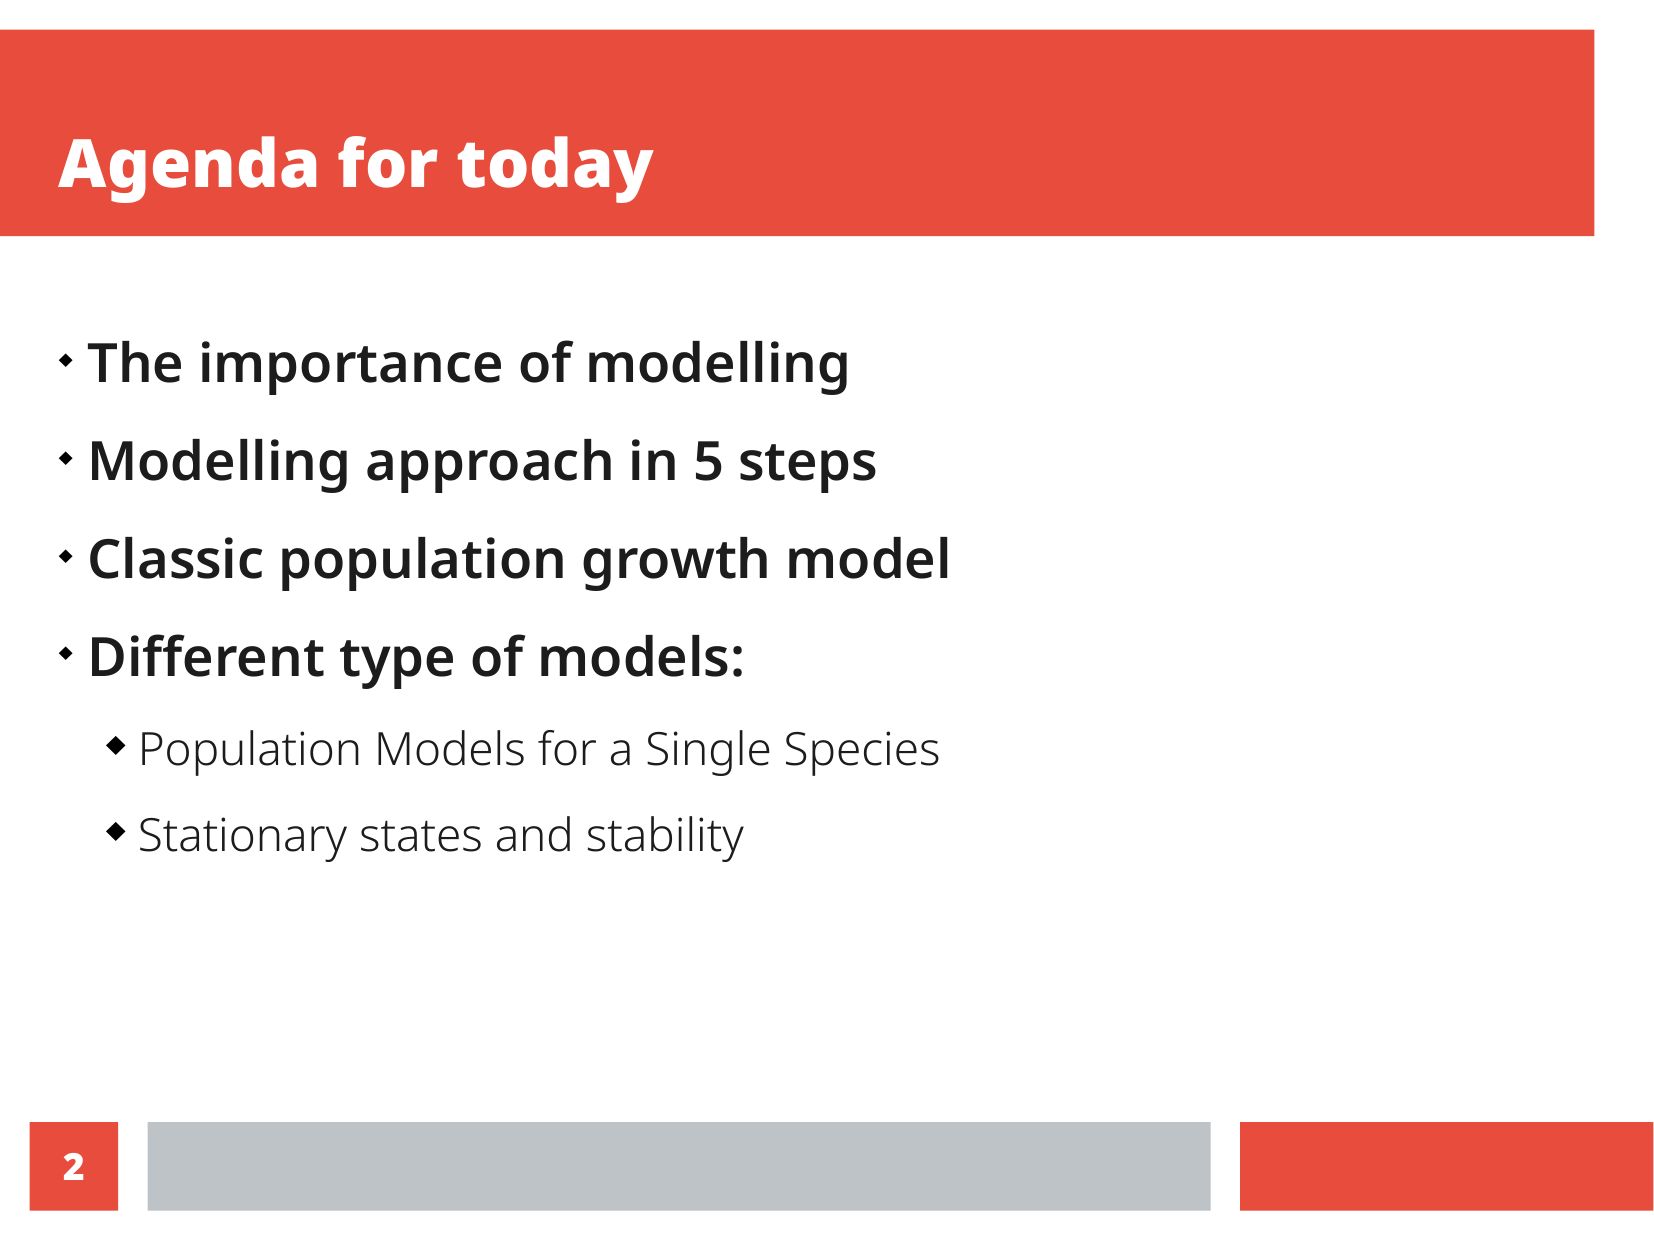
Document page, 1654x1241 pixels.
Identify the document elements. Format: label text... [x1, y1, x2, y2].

list The importance of modelling Modelling approach in 5 steps Classic population growth model Different type of models: Population Models for a Single Species Stationary states and stability [59, 324, 1565, 1093]
title Agenda for today [59, 59, 1595, 207]
